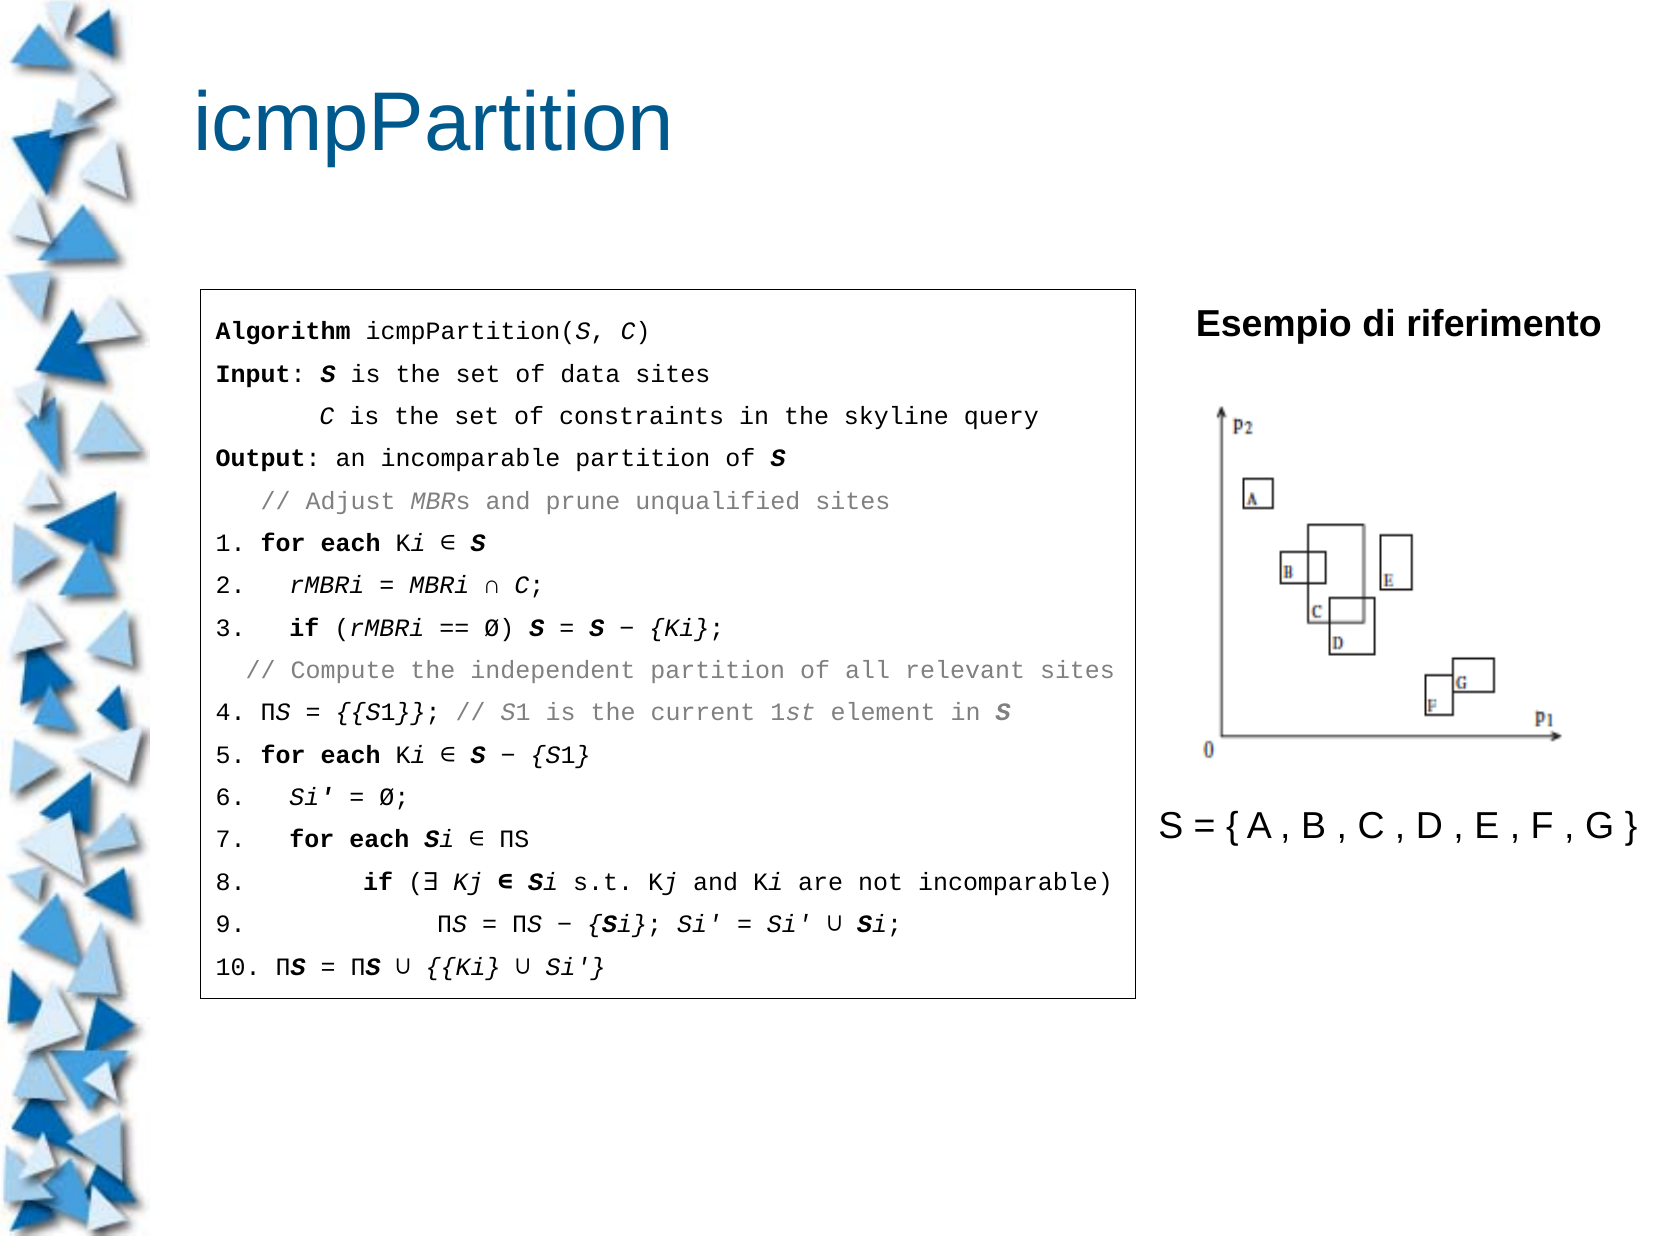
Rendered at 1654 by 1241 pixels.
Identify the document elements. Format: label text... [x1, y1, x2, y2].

text_box S = { A , B , C , D , E , F , G } [1143, 797, 1652, 855]
text_box Esempio di riferimento [1181, 295, 1625, 353]
picture [1151, 378, 1654, 798]
text_box Algorithm icmpPartition(S, C) Input: S is the set of data sites C is the set of constraints in the skyline query Output: an incomparable partition of S // Adjust MBRs and prune unqualified sites 1. for each Ki ∈ S 2. rMBRi = MBRi ∩ C; 3. if (rMBRi == Ø) S = S − {Ki}; // Compute the independent partition of all relevant sites 4. ΠS = {{S1}}; // S1 is the current 1st element in S 5. for each Ki ∈ S − {S1} 6. Si' = Ø; 7. for each Si ∈ ΠS 8. if (∃ Kj ∈ Si s.t. Kj and Ki are not incomparable) 9. ΠS = ΠS − {Si}; Si' = Si' ∪ Si; 10. ΠS = ΠS ∪ {{Ki} ∪ Si'} [200, 289, 1136, 999]
title icmpPartition [193, 33, 1567, 210]
picture [0, 0, 150, 1236]
